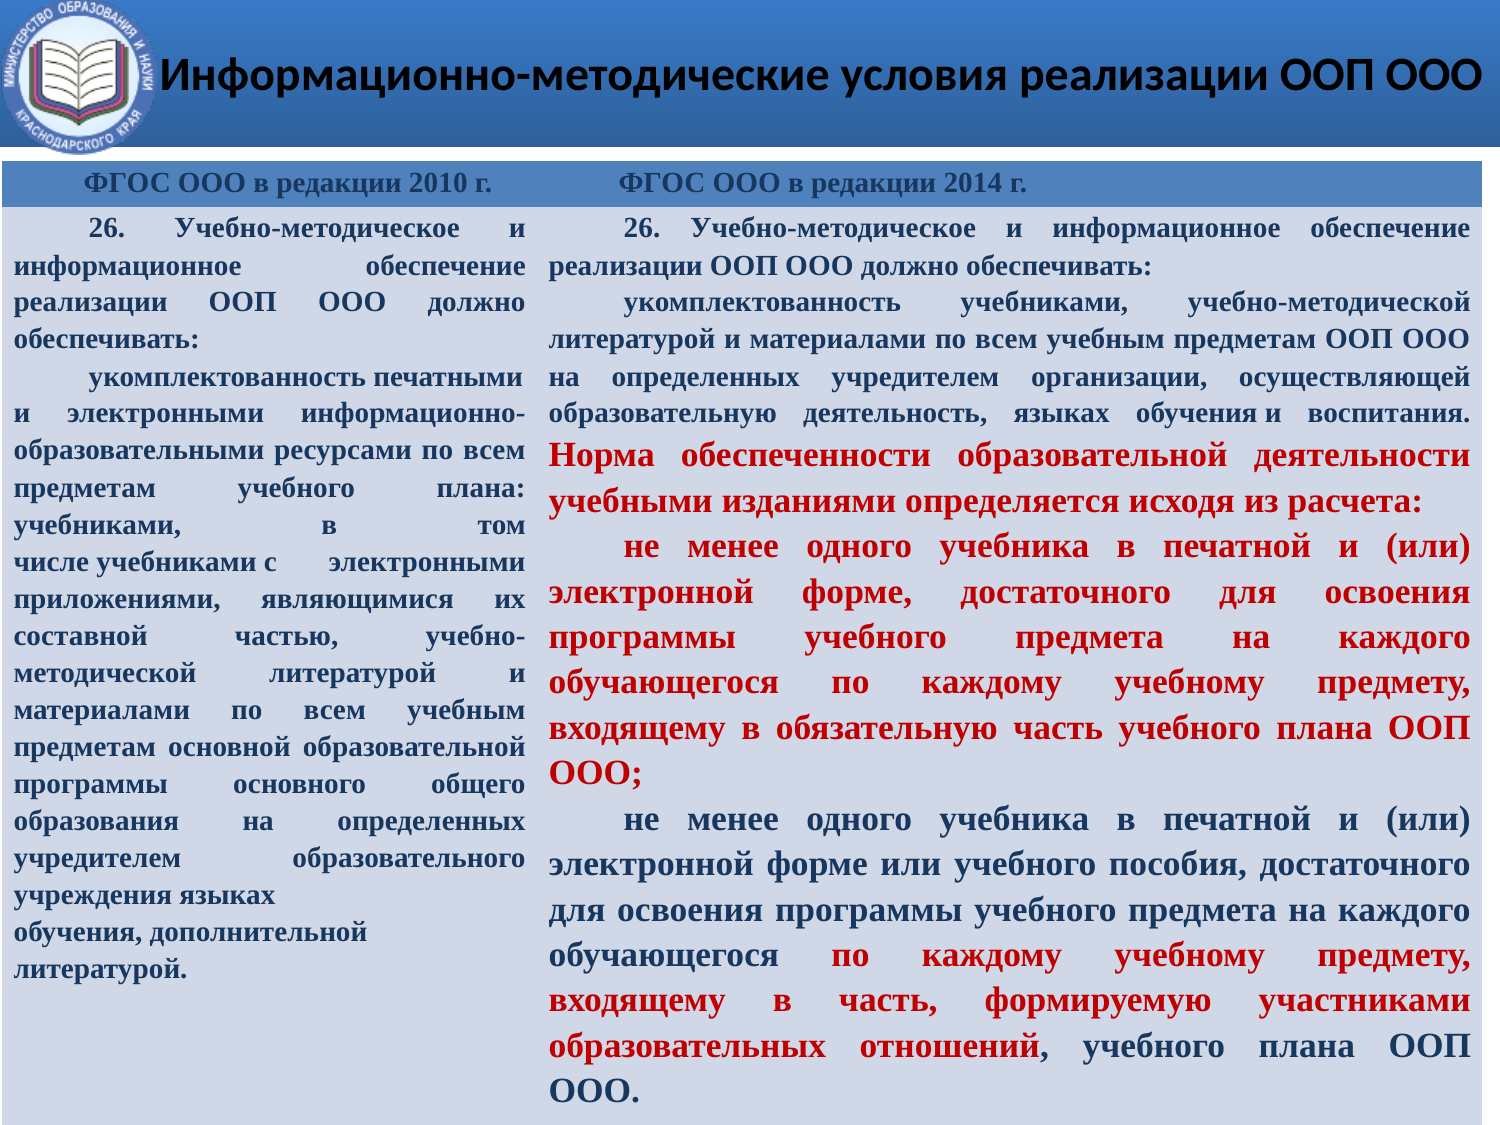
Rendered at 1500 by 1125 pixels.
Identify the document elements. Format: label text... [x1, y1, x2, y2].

table_header ФГОС ООО в редакции 2010 г. [2, 161, 537, 207]
table_cell 26. Учебно-методическое и информационное обеспечение реализации ООП ООО должно обеспечивать: укомплектованность печатными и электронными информационно-образовательными ресурсами по всем предметам учебного плана: учебниками, в том числе учебниками с электронными приложениями, являющимися их составной частью, учебно-методической литературой и материалами по всем учебным предметам основной образовательной программы основного общего образования на определенных учредителем образовательного учреждения языках обучения, дополнительной литературой. [2, 207, 537, 1125]
table_cell 26. Учебно-методическое и информационное обеспечение реализации ООП ООО должно обеспечивать: укомплектованность учебниками, учебно-методической литературой и материалами по всем учебным предметам ООП ООО на определенных учредителем организации, осуществляющей образовательную деятельность, языках обучения и воспитания. Норма обеспеченности образовательной деятельности учебными изданиями определяется исходя из расчета: не менее одного учебника в печатной и (или) электронной форме, достаточного для освоения программы учебного предмета на каждого обучающегося по каждому учебному предмету, входящему в обязательную часть учебного плана ООП ООО; не менее одного учебника в печатной и (или) электронной форме или учебного пособия, достаточного для освоения программы учебного предмета на каждого обучающегося по каждому учебному предмету, входящему в часть, формируемую участниками образовательных отношений, учебного плана ООП ООО. [537, 207, 1482, 1125]
text_box Информационно-методические условия реализации ООП ООО [157, 0, 1500, 147]
table_header ФГОС ООО в редакции 2014 г. [537, 161, 1482, 207]
picture [0, 0, 157, 155]
